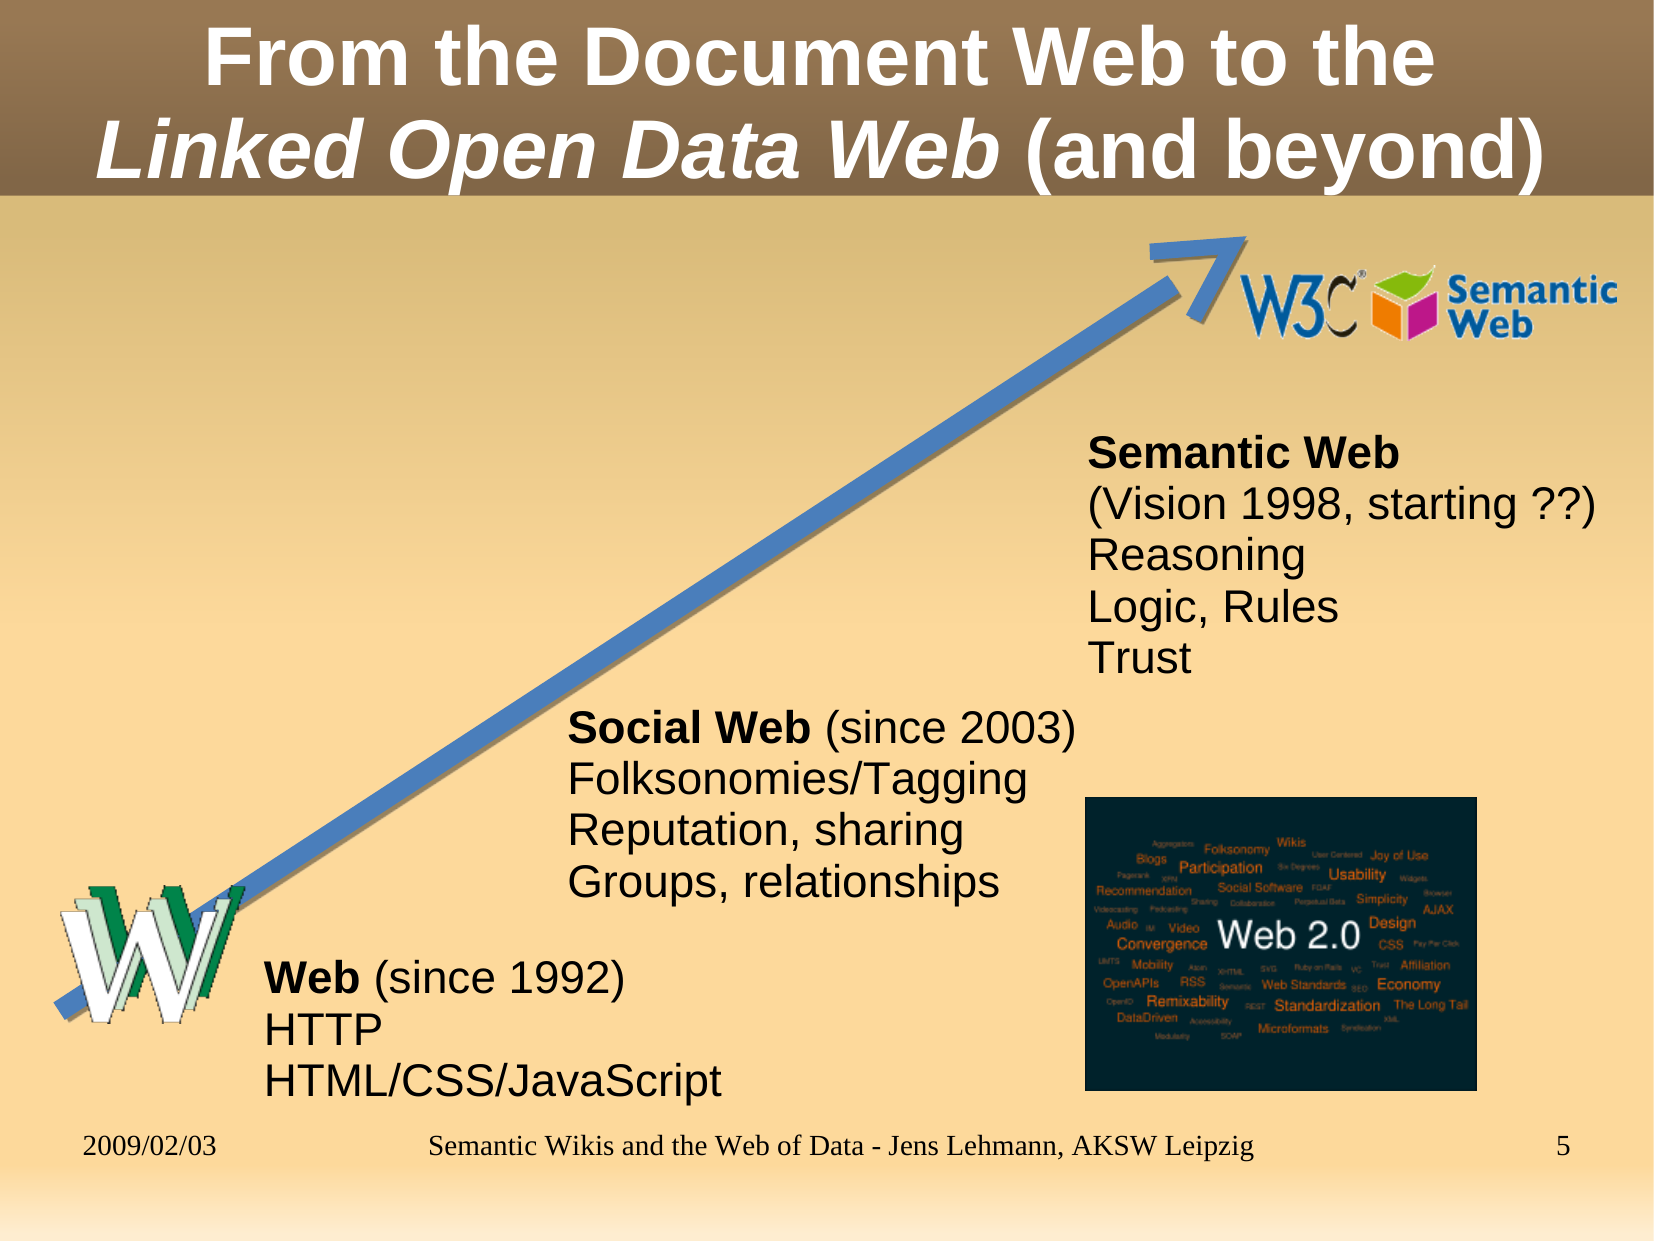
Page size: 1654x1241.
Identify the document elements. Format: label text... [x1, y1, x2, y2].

text_box Social Web (since 2003) Folksonomies/Tagging Reputation, sharing Groups, relationships [552, 694, 1093, 915]
text_box Web (since 1992) HTTP HTML/CSS/JavaScript [249, 944, 738, 1115]
picture [0, 0, 1654, 1241]
text_box Semantic Web (Vision 1998, starting ??) Reasoning Logic, Rules Trust [1072, 419, 1613, 691]
title From the Document Web to the Linked Open Data Web (and beyond) [76, 7, 1565, 200]
